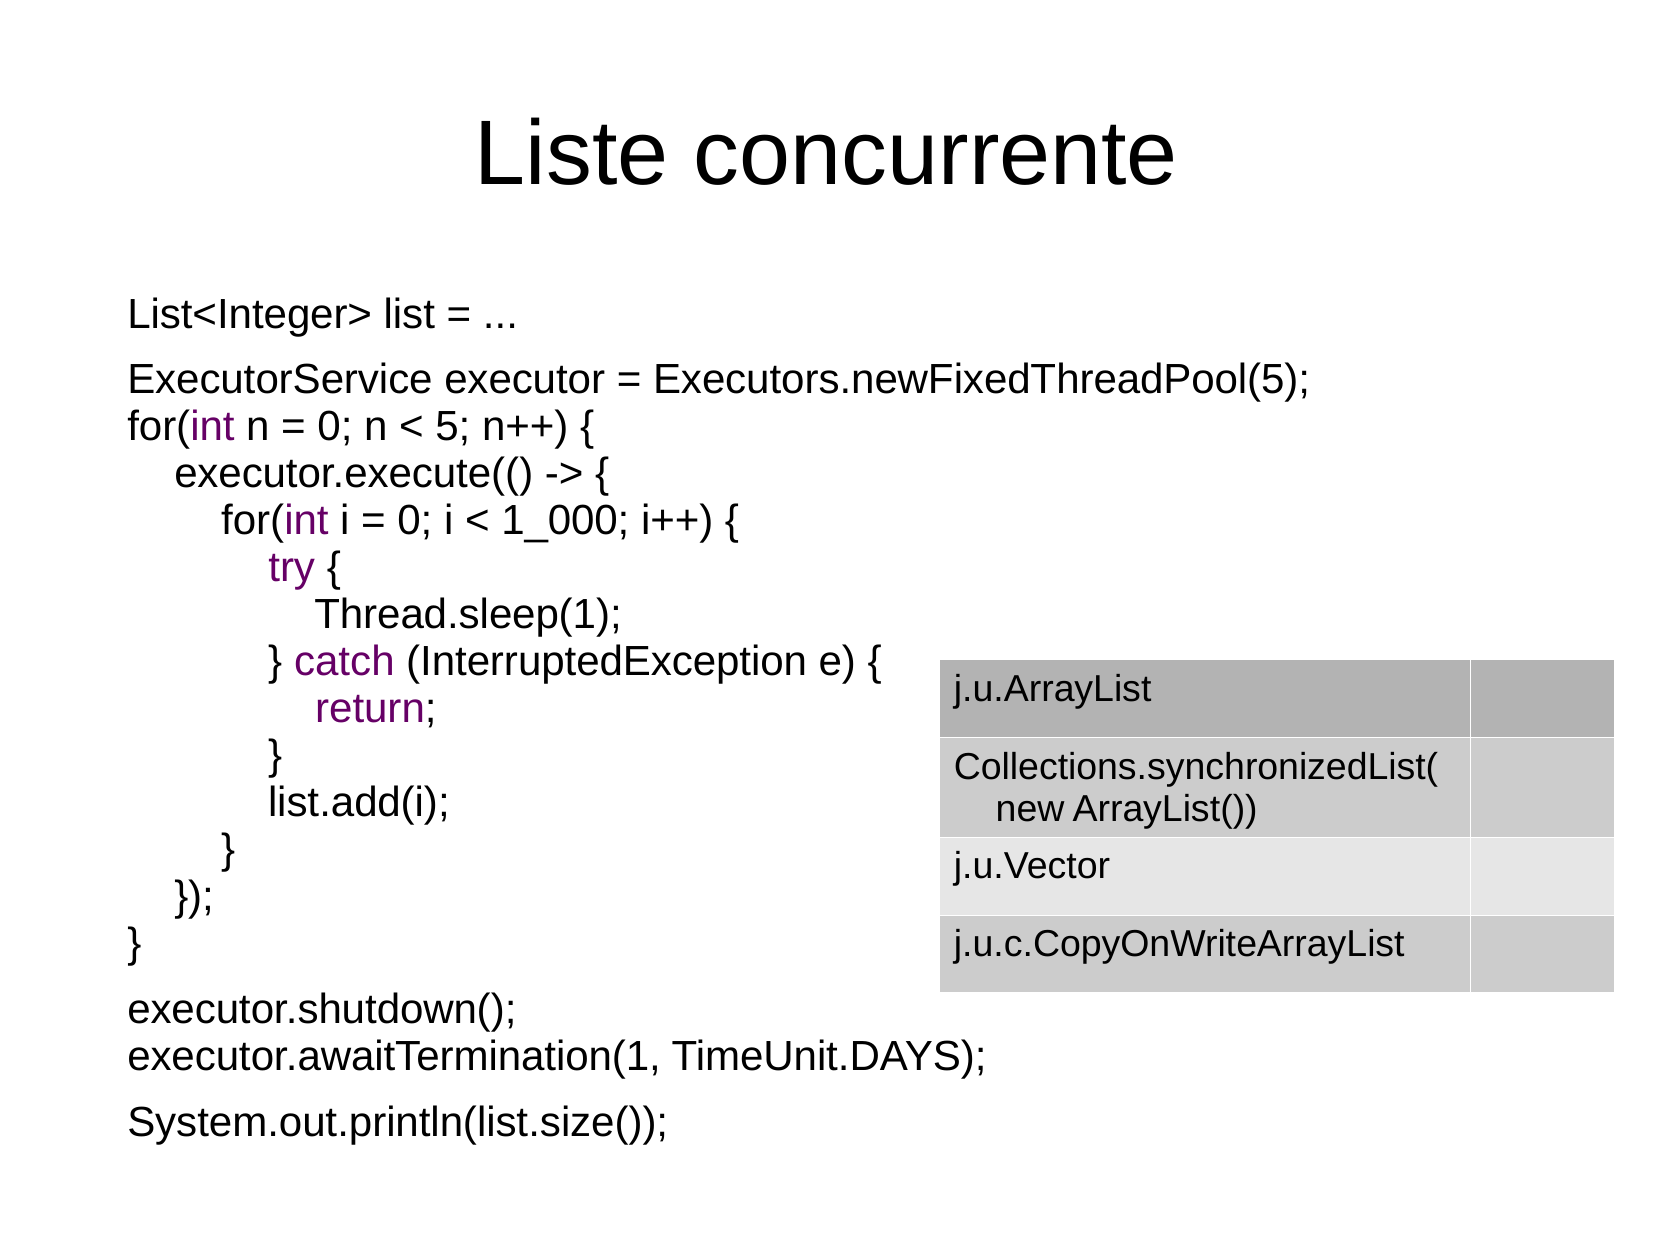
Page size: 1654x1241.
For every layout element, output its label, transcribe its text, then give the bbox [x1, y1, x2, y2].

table_cell j.u.Vector [940, 838, 1470, 915]
table_header [1471, 660, 1614, 737]
table_cell [1471, 838, 1614, 915]
title Liste concurrente [82, 49, 1571, 257]
table_cell [1471, 916, 1614, 992]
list List<Integer> list = ... ExecutorService executor = Executors.newFixedThreadPool(5); for(int n = 0; n < 5; n++) { executor.execute(() -> { for(int i = 0; i < 1_000; i++) { try { Thread.sleep(1); } catch (InterruptedException e) { return; } list.add(i); } }); } executor.shutdown(); executor.awaitTermination(1, TimeUnit.DAYS); System.out.println(list.size()); [82, 290, 1571, 1156]
table_cell Collections.synchronizedList( new ArrayList()) [940, 738, 1470, 837]
table_cell [1471, 738, 1614, 837]
table_cell j.u.c.CopyOnWriteArrayList [940, 916, 1470, 992]
table_header j.u.ArrayList [940, 660, 1470, 737]
